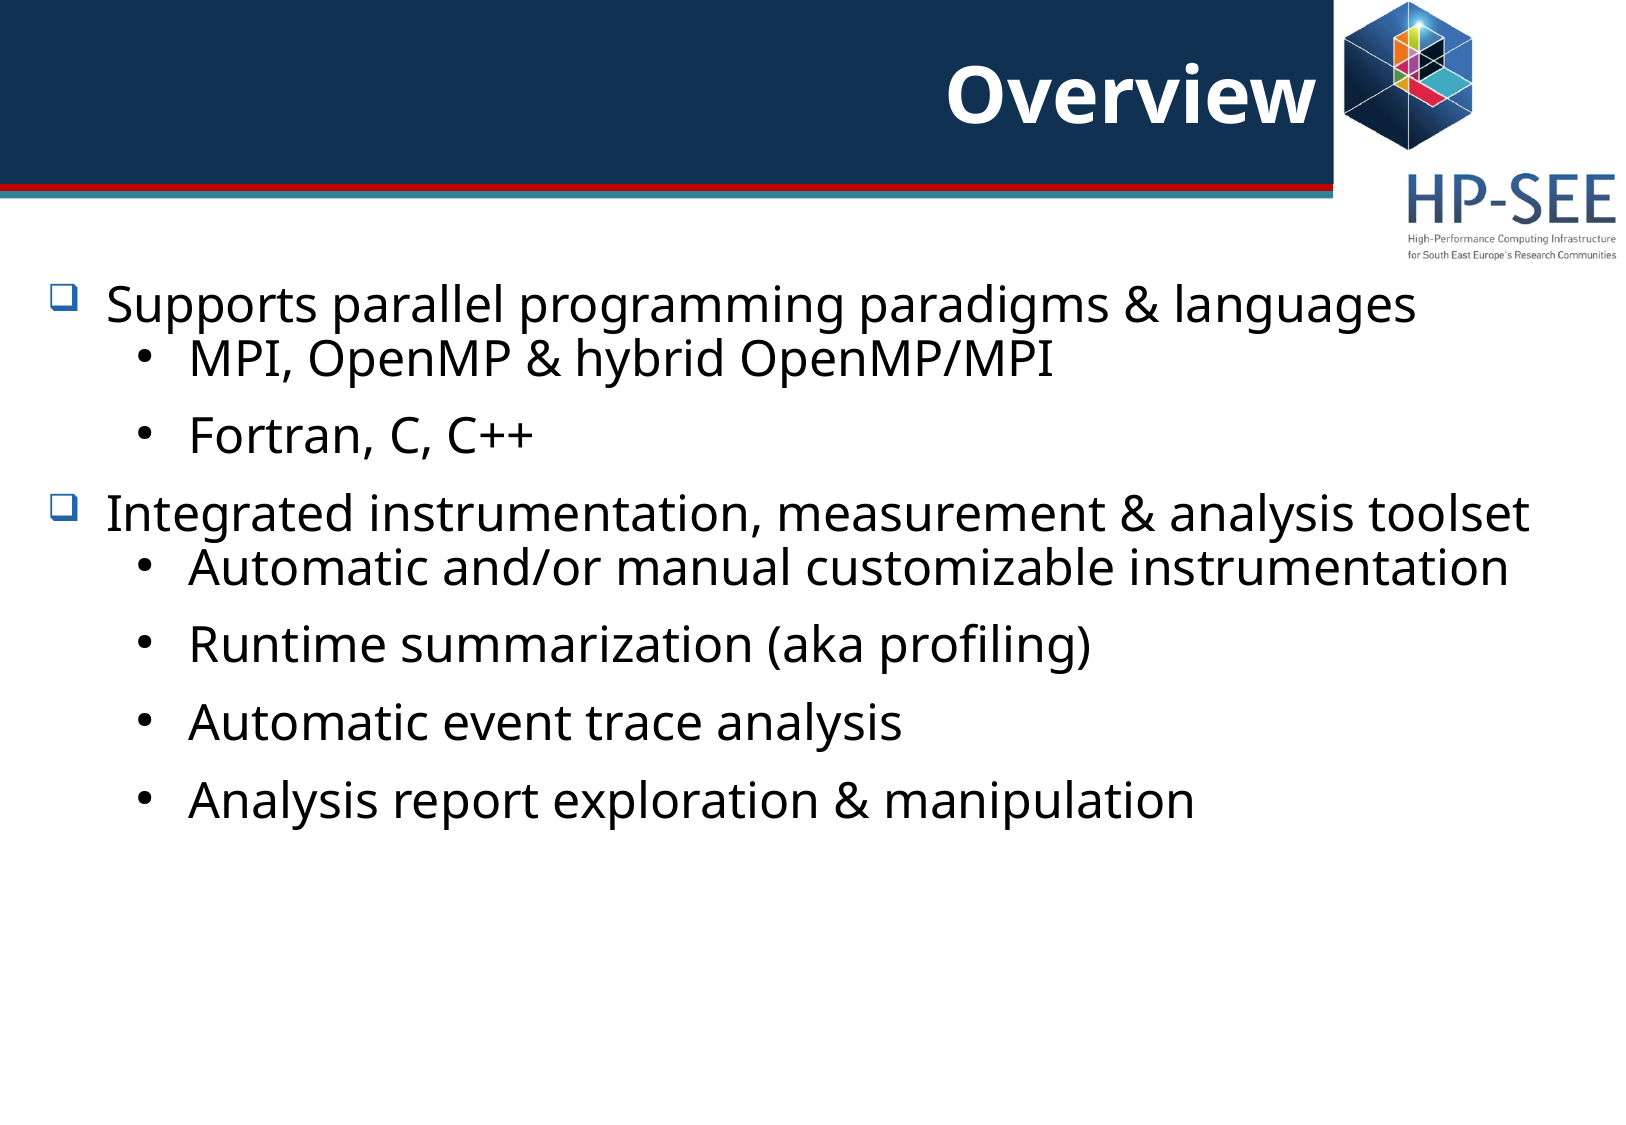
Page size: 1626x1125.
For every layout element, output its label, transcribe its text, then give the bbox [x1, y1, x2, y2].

list Supports parallel programming paradigms & languages MPI, OpenMP & hybrid OpenMP/MPI Fortran, C, C++ Integrated instrumentation, measurement & analysis toolset Automatic and/or manual customizable instrumentation Runtime summarization (aka profiling) Automatic event trace analysis Analysis report exploration & manipulation [31, 271, 1593, 1079]
picture [1333, 0, 1625, 263]
title Overview [0, 0, 1334, 184]
